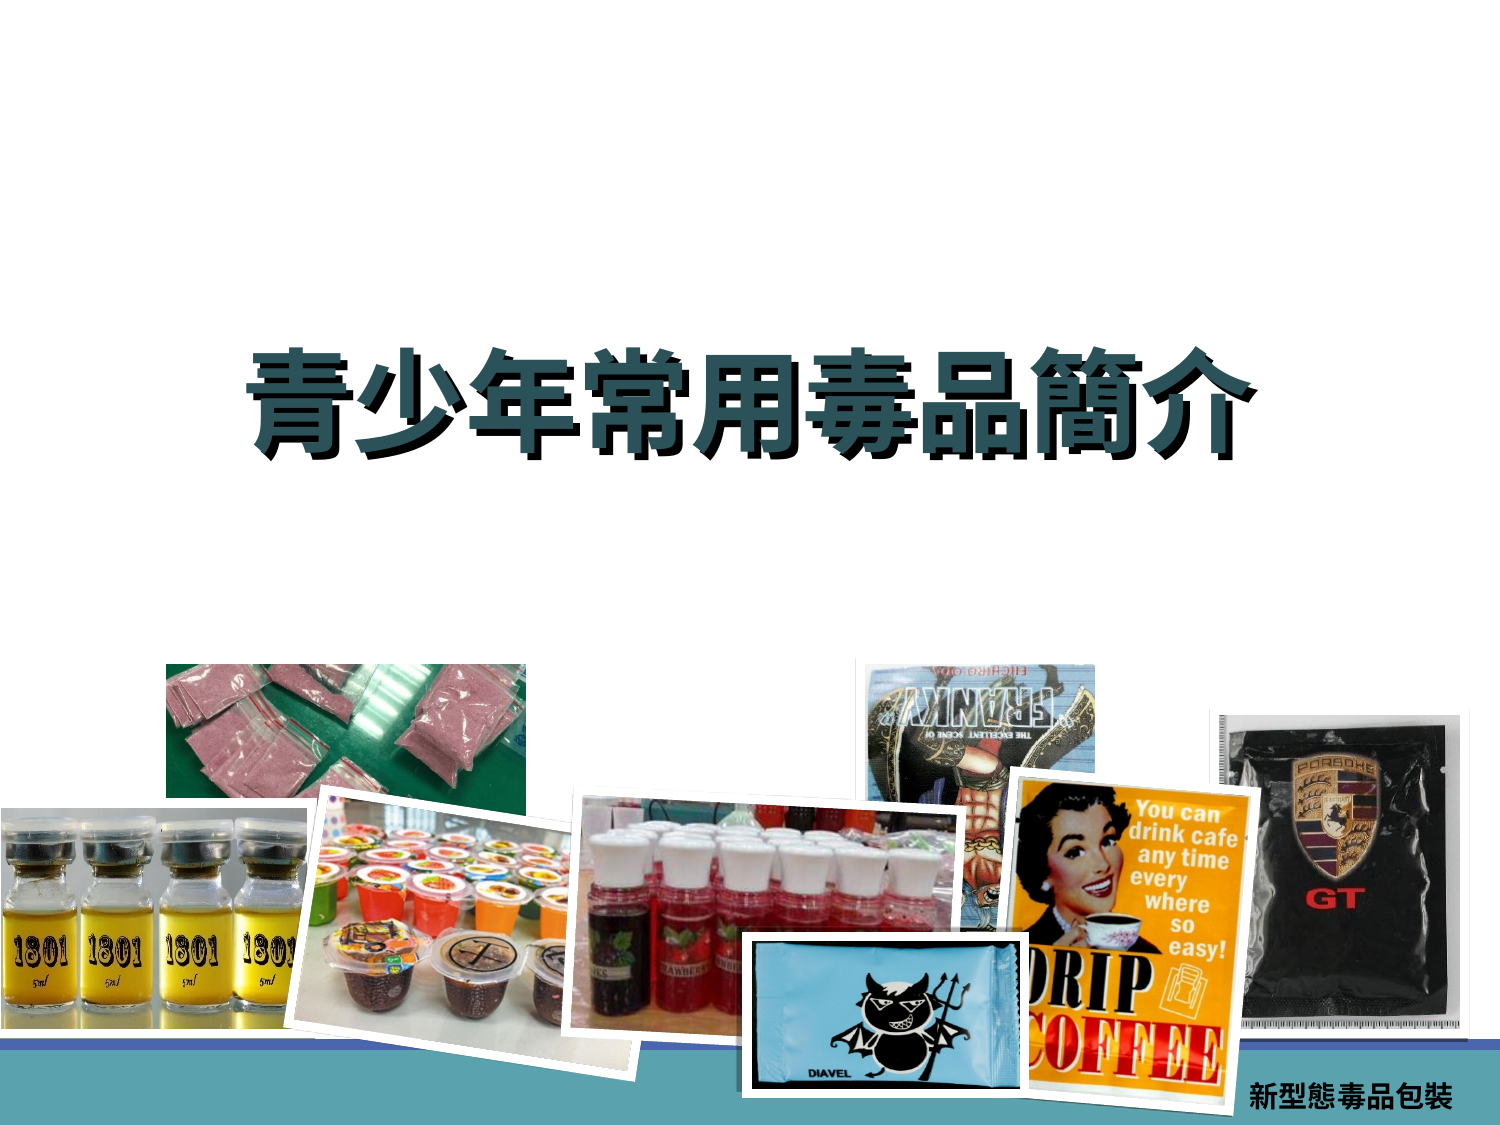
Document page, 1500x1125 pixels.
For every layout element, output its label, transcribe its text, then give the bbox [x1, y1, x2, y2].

picture [1, 807, 308, 1029]
picture [570, 795, 957, 1037]
picture [1005, 776, 1252, 1106]
picture [865, 664, 1096, 926]
text_box 青少年常用毒品簡介 [225, 323, 1279, 476]
text_box 新型態毒品包裝 [1234, 1071, 1472, 1122]
picture [960, 927, 996, 932]
picture [1219, 715, 1460, 1029]
picture [293, 795, 632, 1072]
picture [751, 940, 1020, 1089]
picture [165, 664, 527, 816]
